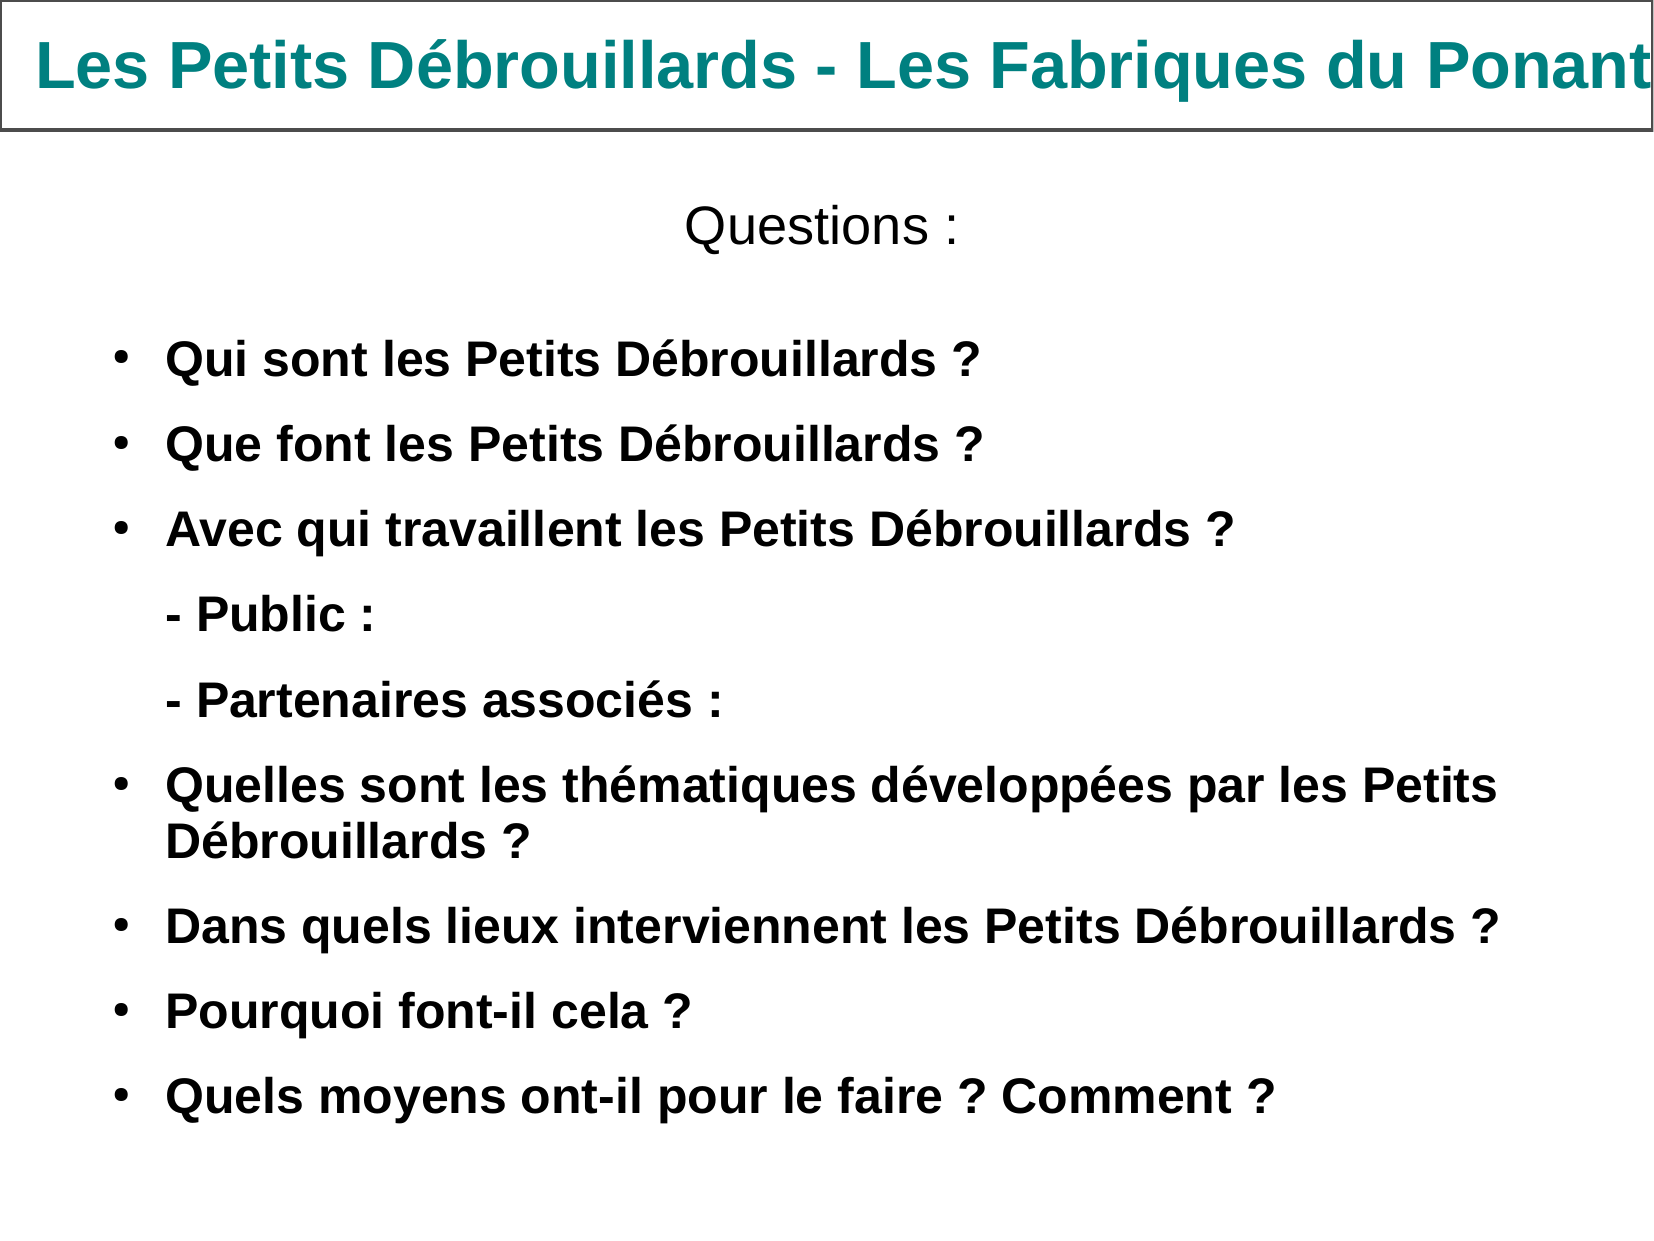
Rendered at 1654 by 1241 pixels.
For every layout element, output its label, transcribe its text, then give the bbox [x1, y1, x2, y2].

list Qui sont les Petits Débrouillards ? Que font les Petits Débrouillards ? Avec qui travaillent les Petits Débrouillards ? - Public : - Partenaires associés : Quelles sont les thématiques développées par les Petits Débrouillards ? Dans quels lieux interviennent les Petits Débrouillards ? Pourquoi font-il cela ? Quels moyens ont-il pour le faire ? Comment ? [94, 330, 1619, 1193]
list Questions : [614, 195, 1418, 330]
text_box Les Petits Débrouillards - Les Fabriques du Ponant [0, 0, 1654, 130]
